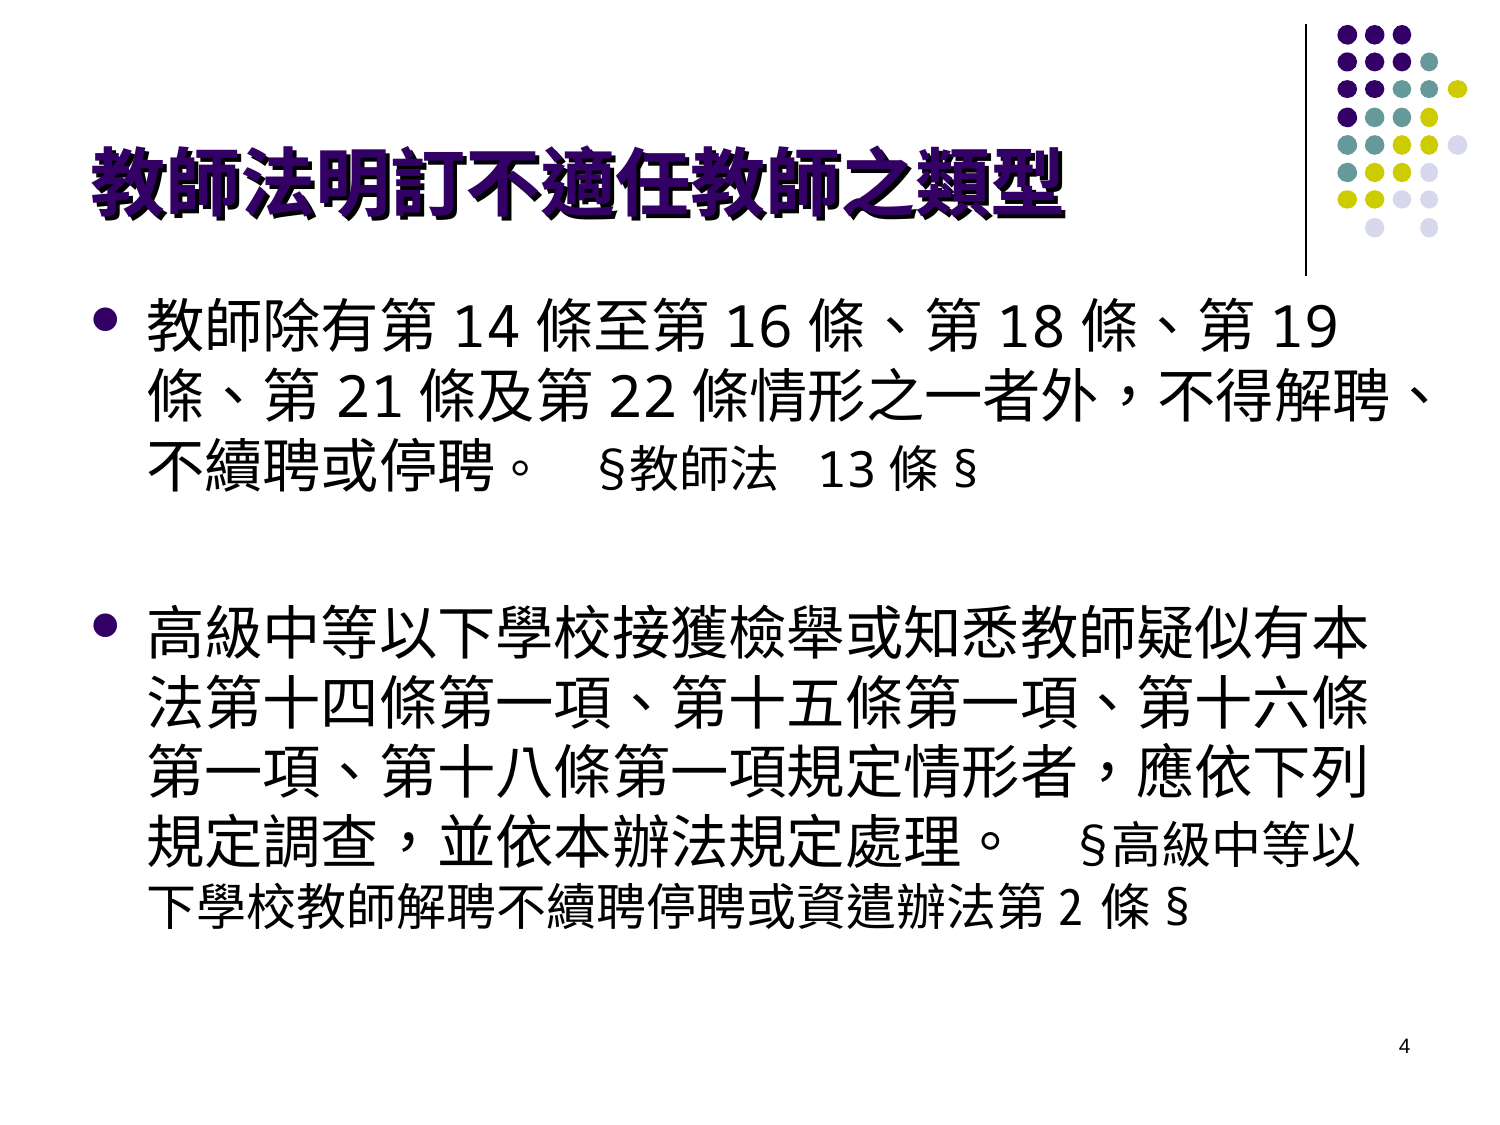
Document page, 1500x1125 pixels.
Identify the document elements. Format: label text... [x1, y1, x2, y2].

title 教師法明訂不適任教師之類型 [74, 20, 1313, 233]
text_box <number> [1074, 1025, 1426, 1101]
list 教師除有第14條至第16條、第18條、第19條、第21條及第22條情形之一者外，不得解聘、不續聘或停聘。 §教師法 13條§ 高級中等以下學校接獲檢舉或知悉教師疑似有本法第十四條第一項、第十五條第一項、第十六條第一項、第十八條第一項規定情形者，應依下列規定調查，並依本辦法規定處理。 §高級中等以下學校教師解聘不續聘停聘或資遣辦法第2條§ [75, 282, 1426, 1006]
